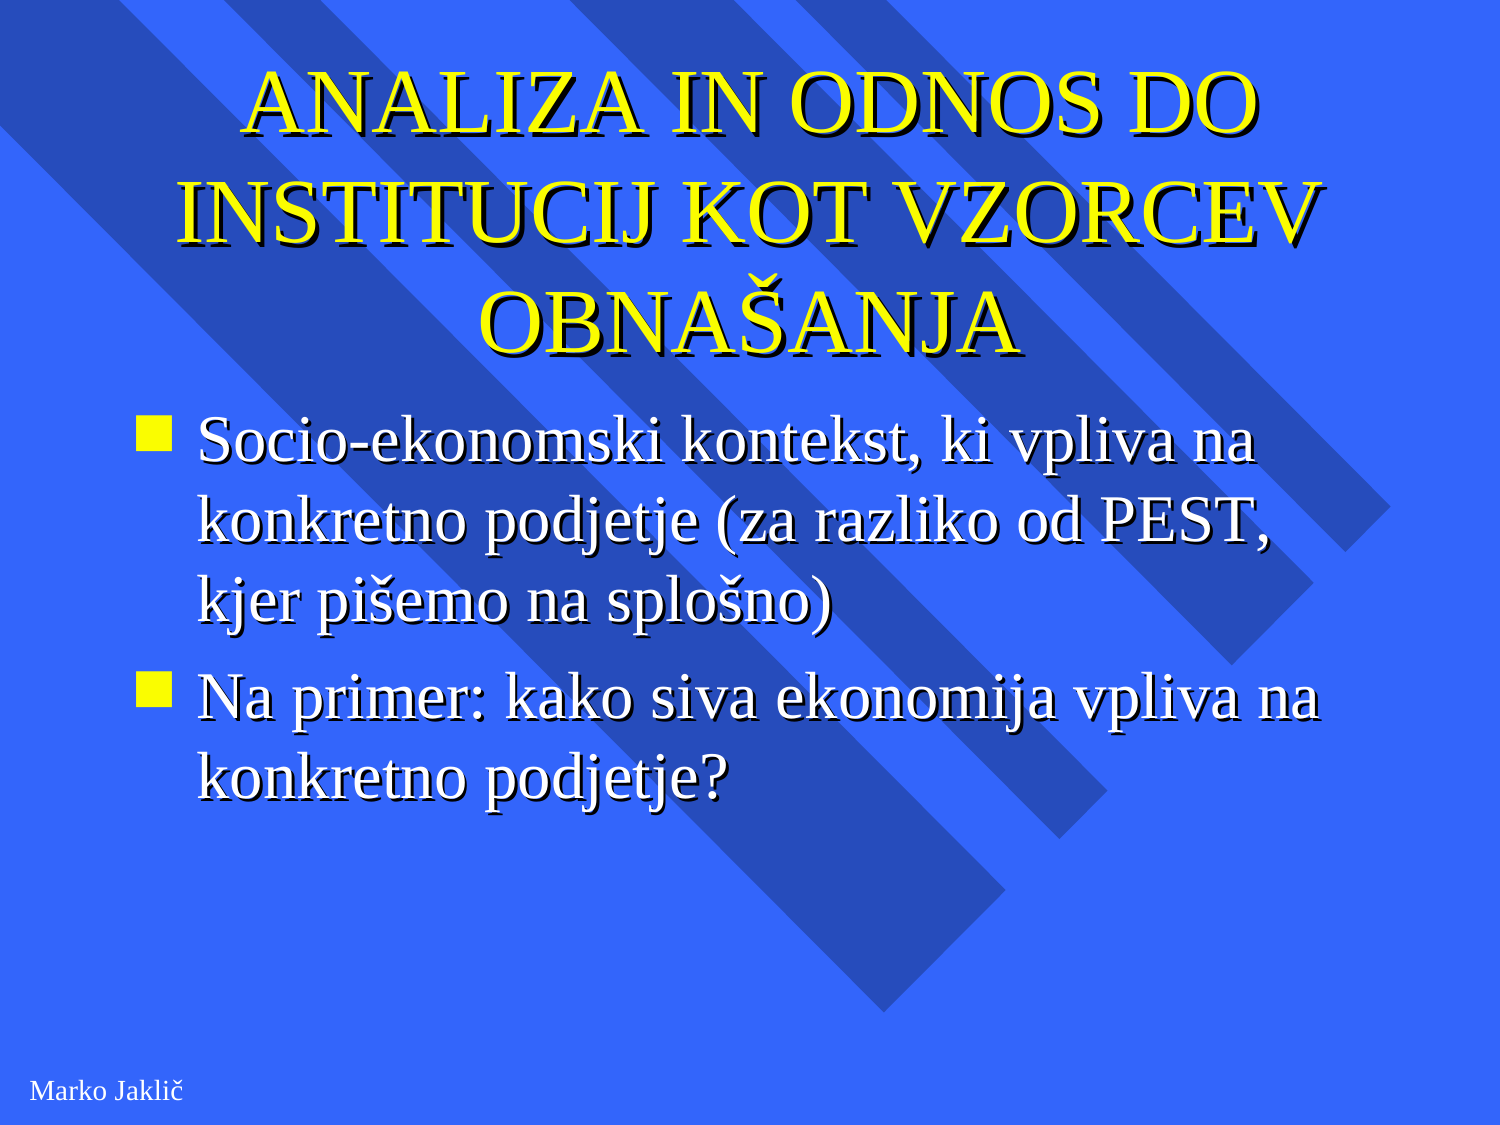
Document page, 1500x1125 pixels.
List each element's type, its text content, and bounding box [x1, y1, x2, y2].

list Socio-ekonomski kontekst, ki vpliva na konkretno podjetje (za razliko od PEST, kjer pišemo na splošno) Na primer: kako siva ekonomija vpliva na konkretno podjetje? [125, 387, 1401, 1063]
title ANALIZA IN ODNOS DO INSTITUCIJ KOT VZORCEV OBNAŠANJA [112, 33, 1388, 379]
